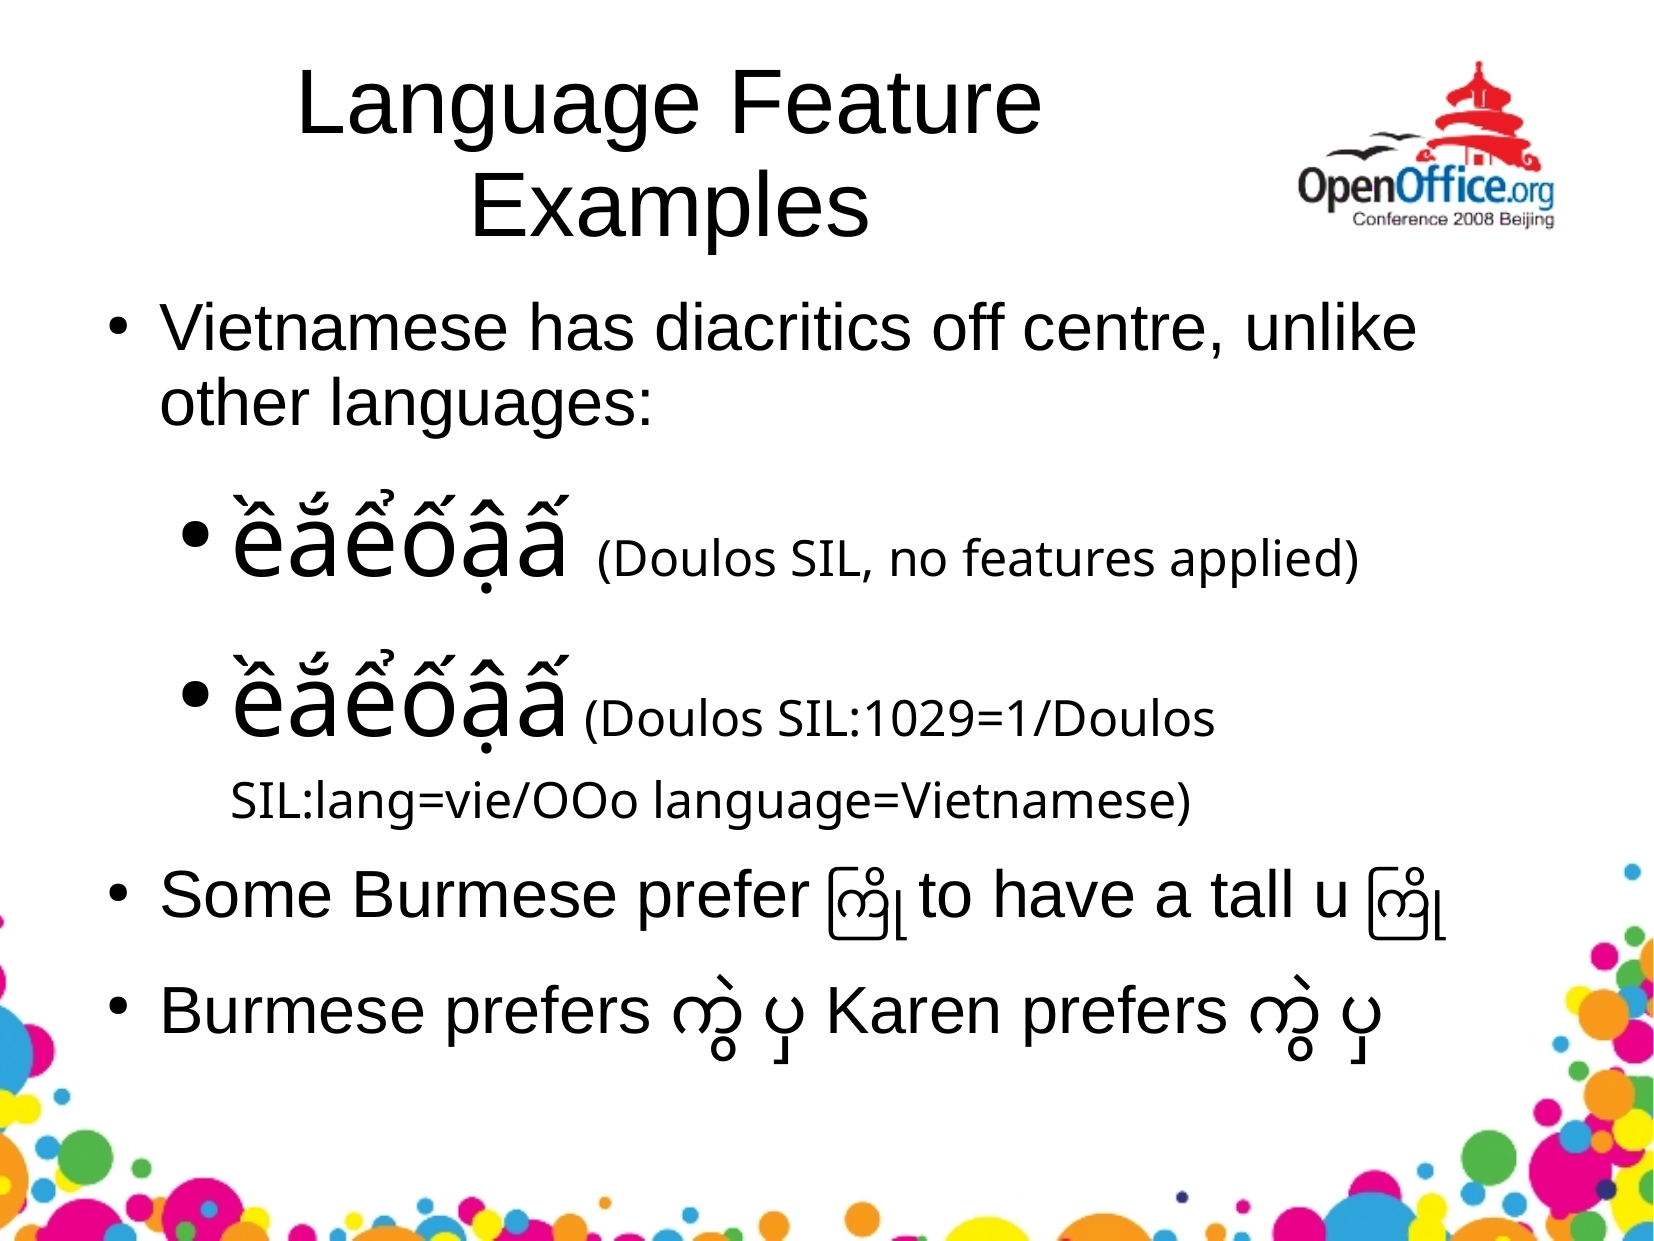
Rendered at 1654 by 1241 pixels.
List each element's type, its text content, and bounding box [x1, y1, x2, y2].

title Language Feature Examples [82, 50, 1258, 256]
picture [0, 810, 1654, 1241]
picture [1285, 51, 1569, 250]
list Vietnamese has diacritics off centre, unlike other languages: ềắểốậấ (Doulos SIL, no features applied) ềắểốậấ (Doulos SIL:1029=1/Doulos SIL:lang=vie/OOo language=Vietnamese) Some Burmese prefer ကြို to have a tall u ကြို Burmese prefers ကွဲ ပှ Karen prefers ကွဲ ပှ [88, 290, 1577, 1112]
